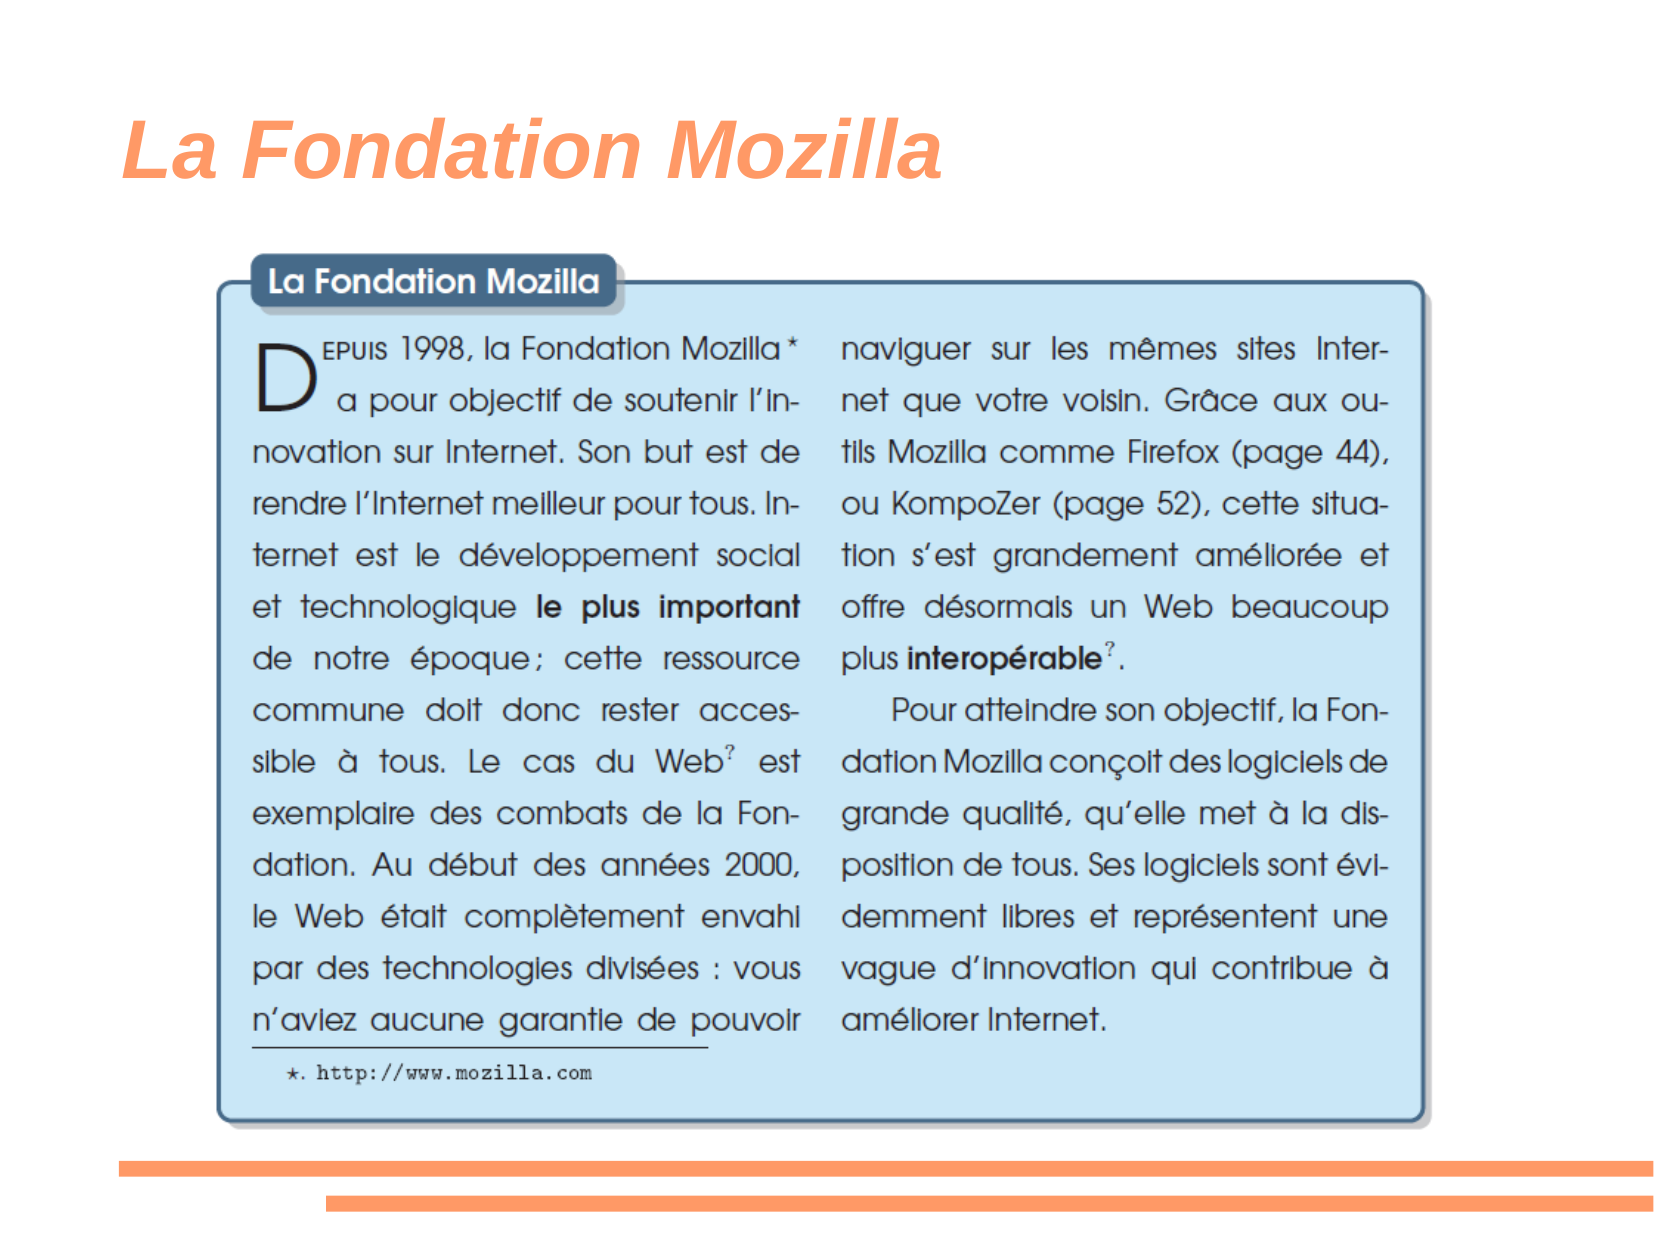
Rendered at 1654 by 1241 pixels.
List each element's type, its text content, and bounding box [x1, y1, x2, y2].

title La Fondation Mozilla [121, 46, 1534, 254]
picture [202, 236, 1447, 1143]
